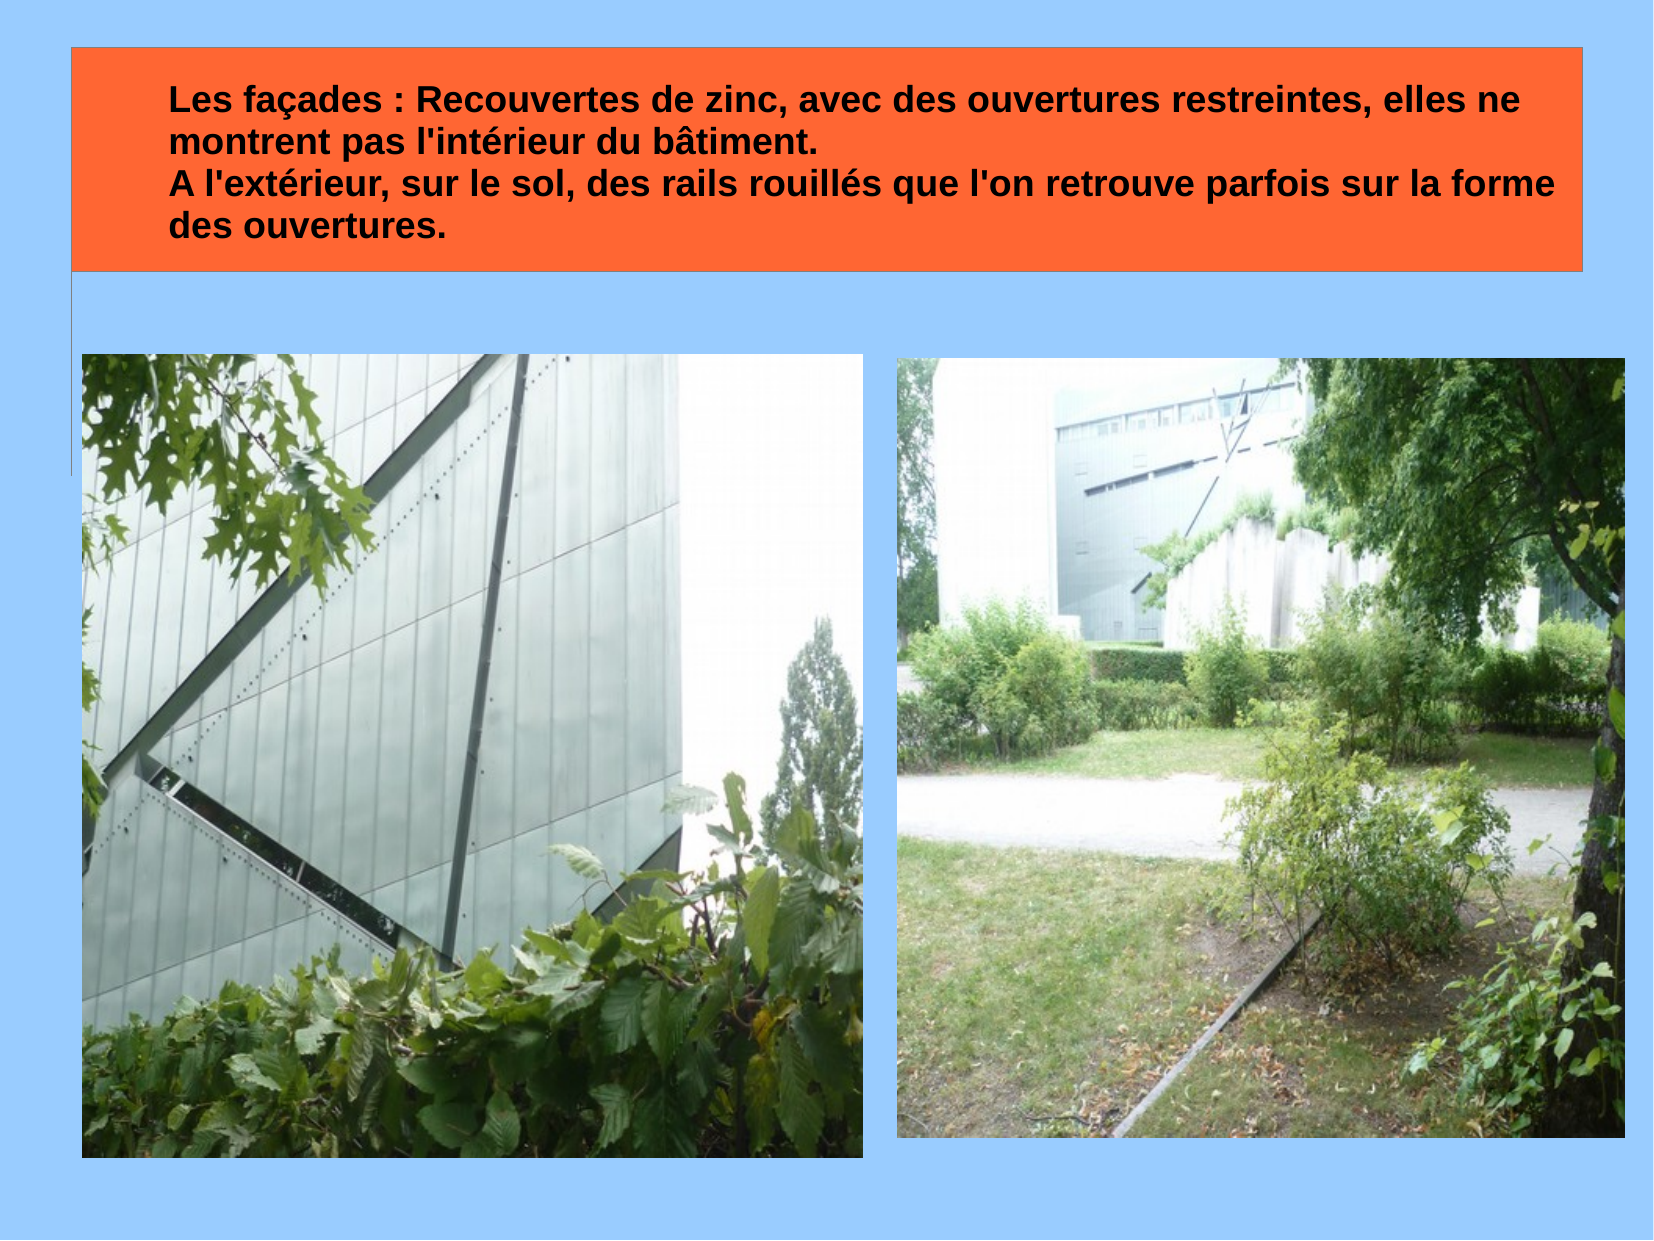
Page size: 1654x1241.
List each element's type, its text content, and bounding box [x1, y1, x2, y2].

picture [82, 354, 863, 1158]
picture [897, 358, 1625, 1138]
text_box Les façades : Recouvertes de zinc, avec des ouvertures restreintes, elles ne montrent pas l'intérieur du bâtiment. A l'extérieur, sur le sol, des rails rouillés que l'on retrouve parfois sur la forme des ouvertures. [153, 70, 1570, 259]
text_box [71, 47, 1583, 272]
